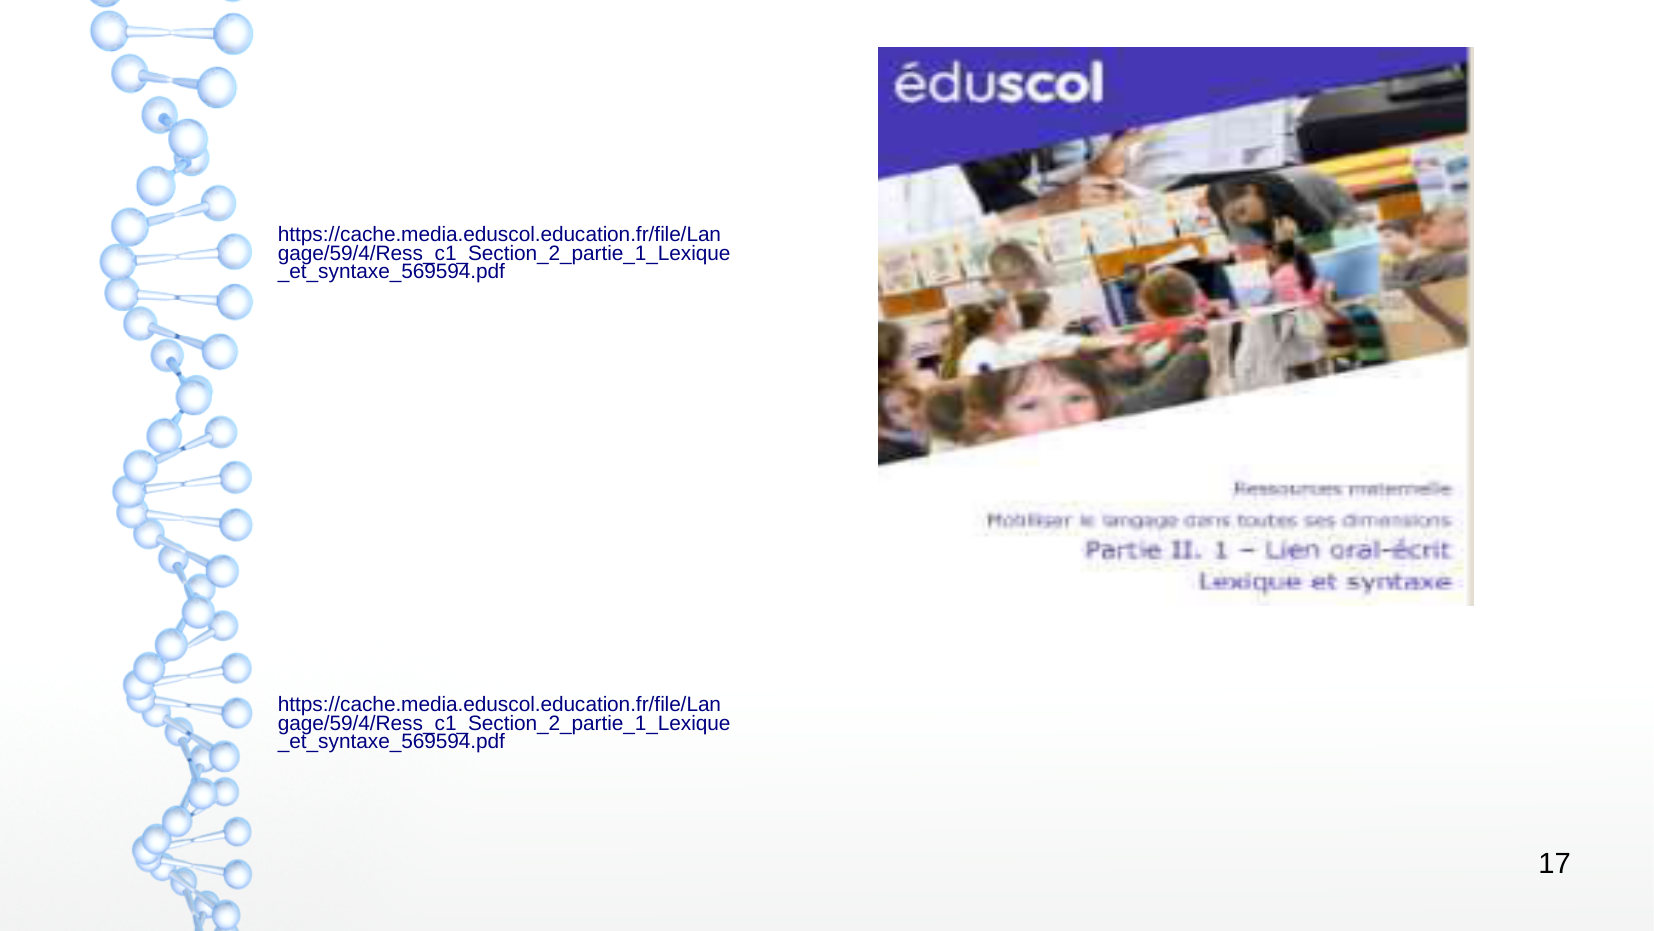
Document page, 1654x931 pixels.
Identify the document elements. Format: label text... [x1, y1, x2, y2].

text_box https://cache.media.eduscol.education.fr/file/Lan gage/59/4/Ress_c1_Section_2_partie_1_Lexique _et_syntaxe_569594.pdf https://cache.media.eduscol.education.fr/file/Lan gage/59/4/Ress_c1_Section_2_partie_1_Lexique _et_syntaxe_569594.pdf [263, 215, 746, 806]
picture [0, 0, 1654, 931]
